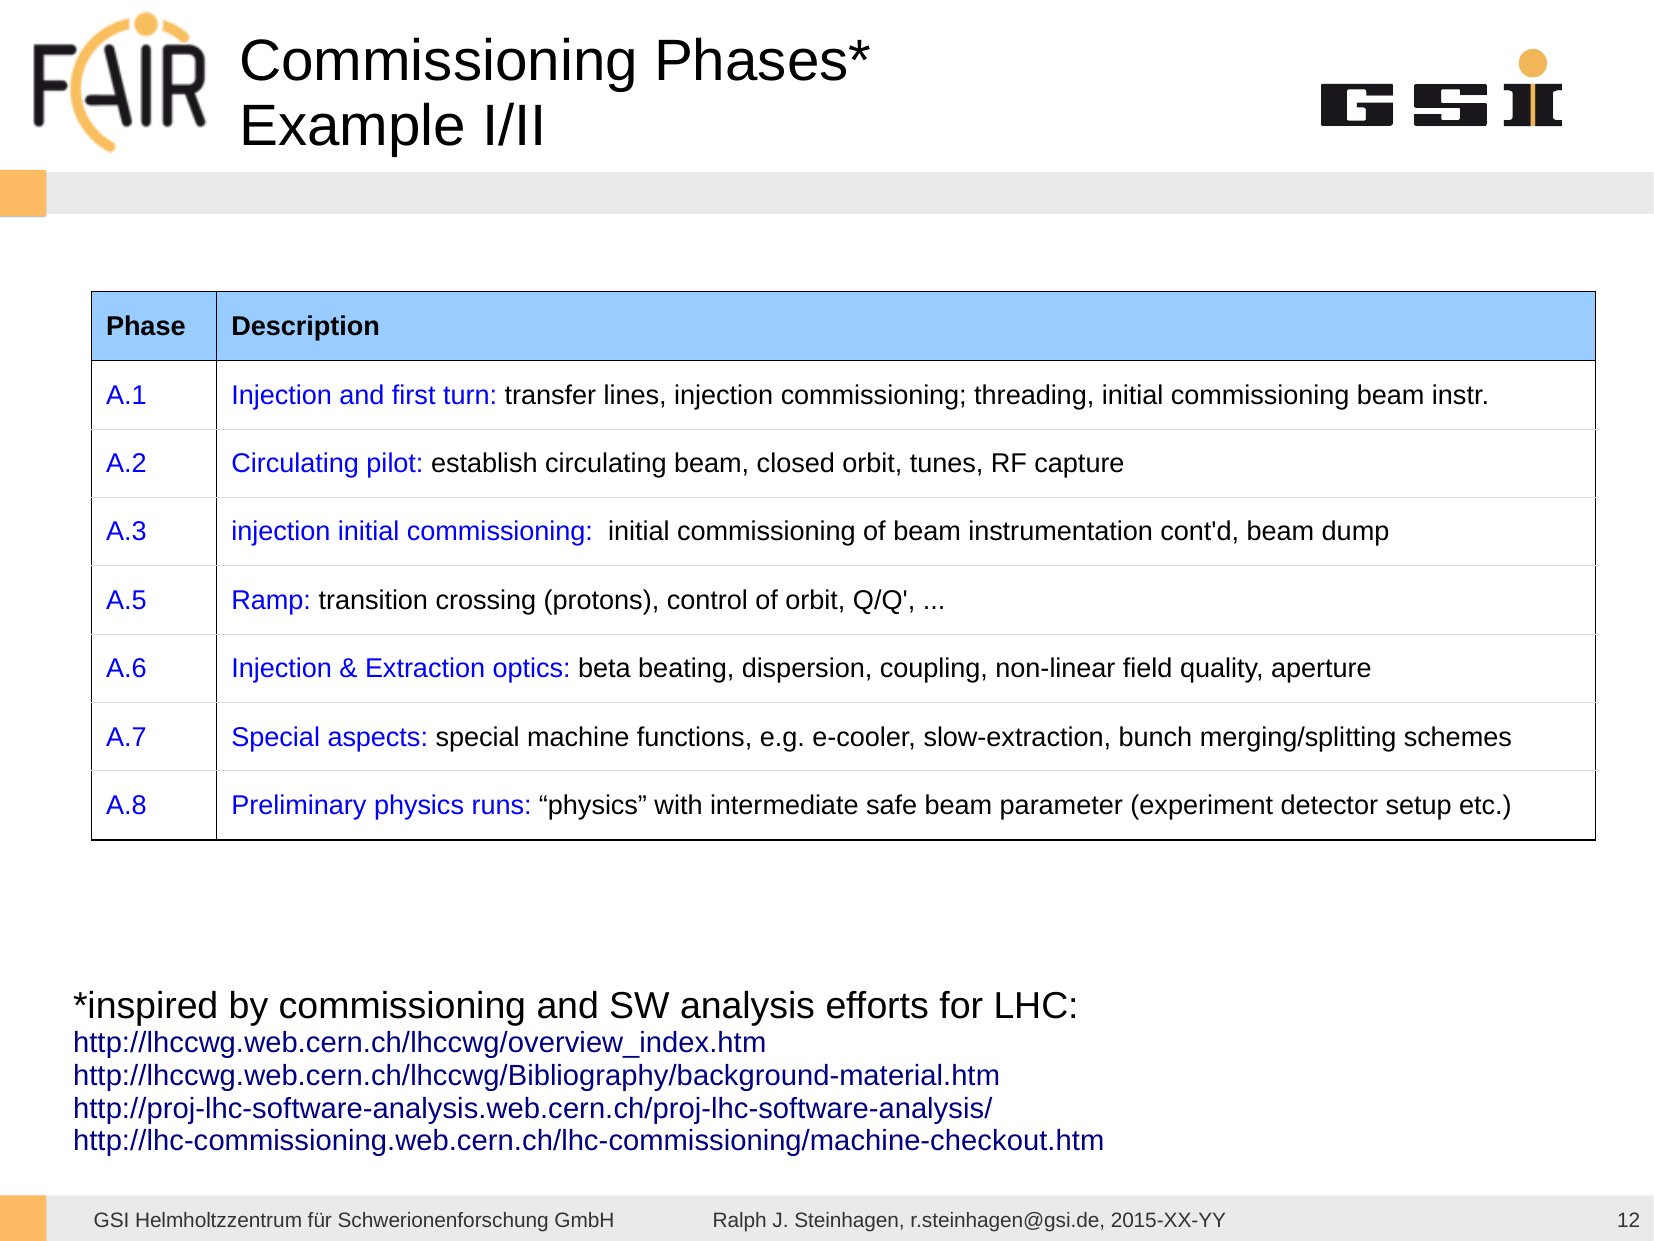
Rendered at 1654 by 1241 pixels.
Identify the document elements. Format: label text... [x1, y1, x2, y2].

table_cell A.1 [92, 361, 216, 429]
table_cell Special aspects: special machine functions, e.g. e-cooler, slow-extraction, bunch merging/splitting schemes [217, 703, 1595, 770]
table_header Description [217, 292, 1595, 360]
table_cell A.3 [92, 498, 216, 565]
table_header Phase [92, 292, 216, 360]
table_cell A.5 [92, 566, 216, 634]
title Commissioning Phases* Example I/II [239, 23, 1301, 162]
picture [1319, 46, 1564, 129]
table_cell Circulating pilot: establish circulating beam, closed orbit, tunes, RF capture [217, 430, 1595, 497]
picture [33, 10, 207, 155]
table_cell A.7 [92, 703, 216, 770]
table_cell A.8 [92, 771, 216, 839]
text_box *inspired by commissioning and SW analysis efforts for LHC: http://lhccwg.web.cern.ch/lhccwg/overview_index.htm http://lhccwg.web.cern.ch/lhccwg/Bibliography/background-material.htm http://proj-lhc-software-analysis.web.cern.ch/proj-lhc-software-analysis/ http://lhc-commissioning.web.cern.ch/lhc-commissioning/machine-checkout.htm [58, 976, 1144, 1165]
table_cell injection initial commissioning: initial commissioning of beam instrumentation cont'd, beam dump [217, 498, 1595, 565]
table_cell Injection and first turn: transfer lines, injection commissioning; threading, initial commissioning beam instr. [217, 361, 1595, 429]
table_cell A.2 [92, 430, 216, 497]
table_cell Injection & Extraction optics: beta beating, dispersion, coupling, non-linear field quality, aperture [217, 635, 1595, 702]
table_cell A.6 [92, 635, 216, 702]
table_cell Preliminary physics runs: “physics” with intermediate safe beam parameter (experiment detector setup etc.) [217, 771, 1595, 839]
table_cell Ramp: transition crossing (protons), control of orbit, Q/Q', ... [217, 566, 1595, 634]
